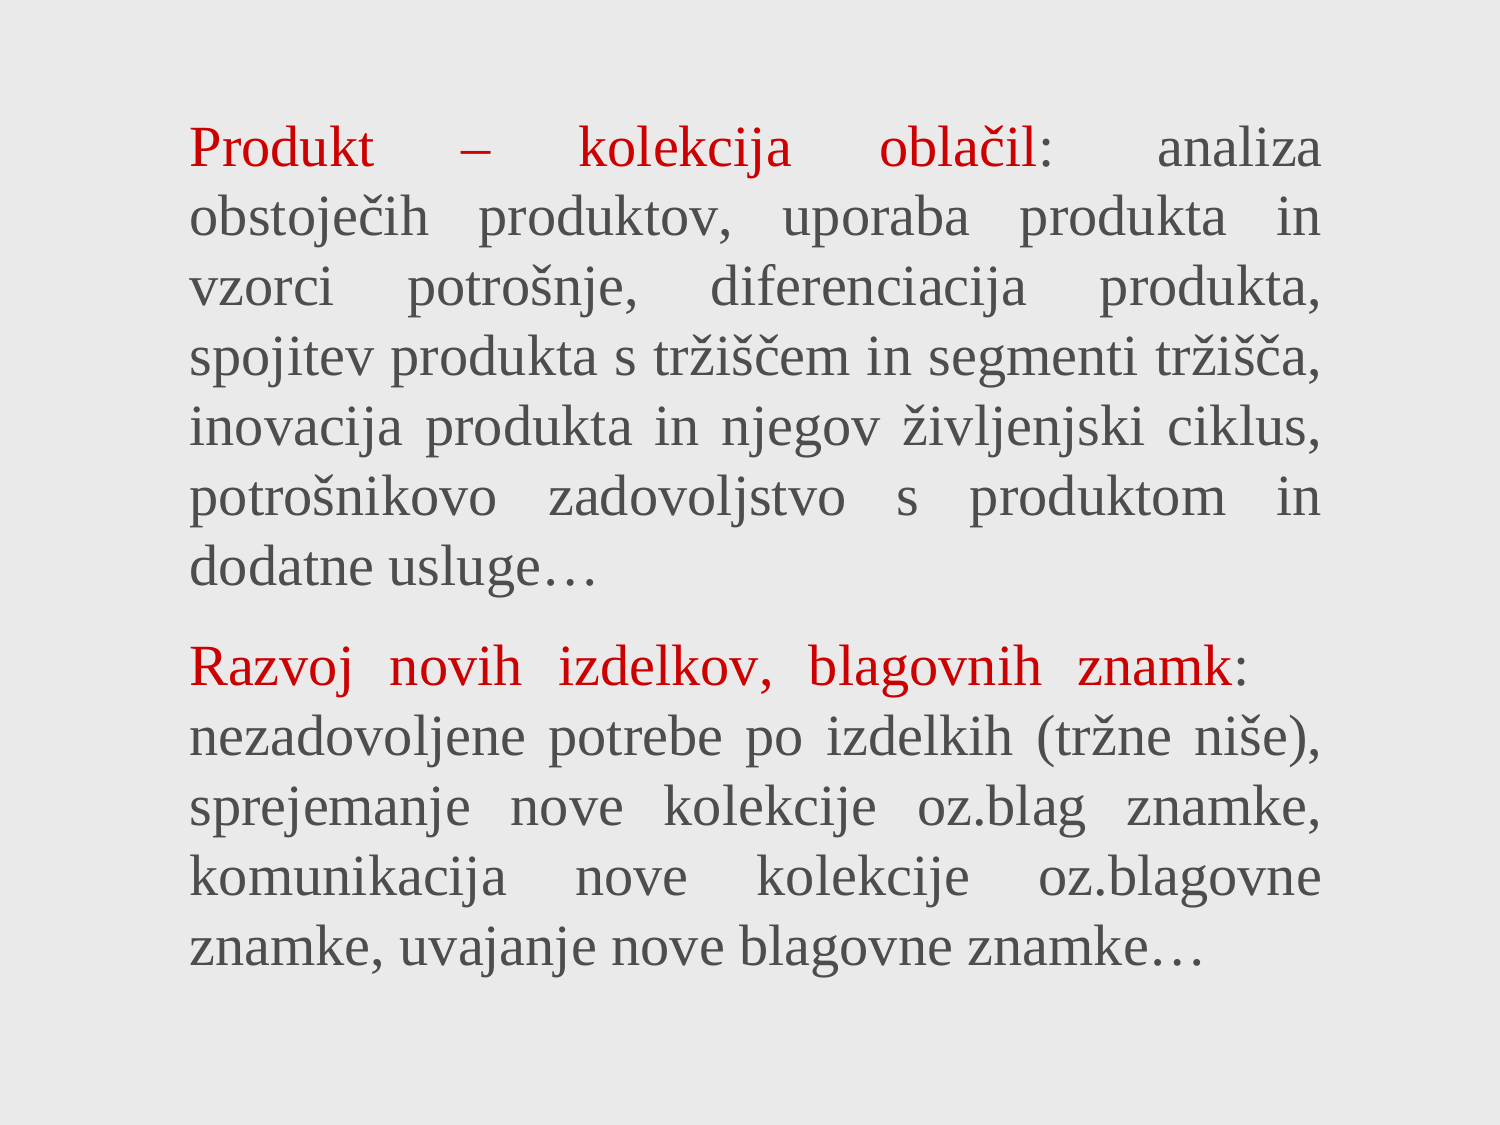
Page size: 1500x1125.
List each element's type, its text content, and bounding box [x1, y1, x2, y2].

text_box Produkt – kolekcija oblačil: analiza obstoječih produktov, uporaba produkta in vzorci potrošnje, diferenciacija produkta, spojitev produkta s tržiščem in segmenti tržišča, inovacija produkta in njegov življenjski ciklus, potrošnikovo zadovoljstvo s produktom in dodatne usluge… Razvoj novih izdelkov, blagovnih znamk: nezadovoljene potrebe po izdelkih (tržne niše), sprejemanje nove kolekcije oz.blag znamke, komunikacija nove kolekcije oz.blagovne znamke, uvajanje nove blagovne znamke… [174, 99, 1338, 1056]
